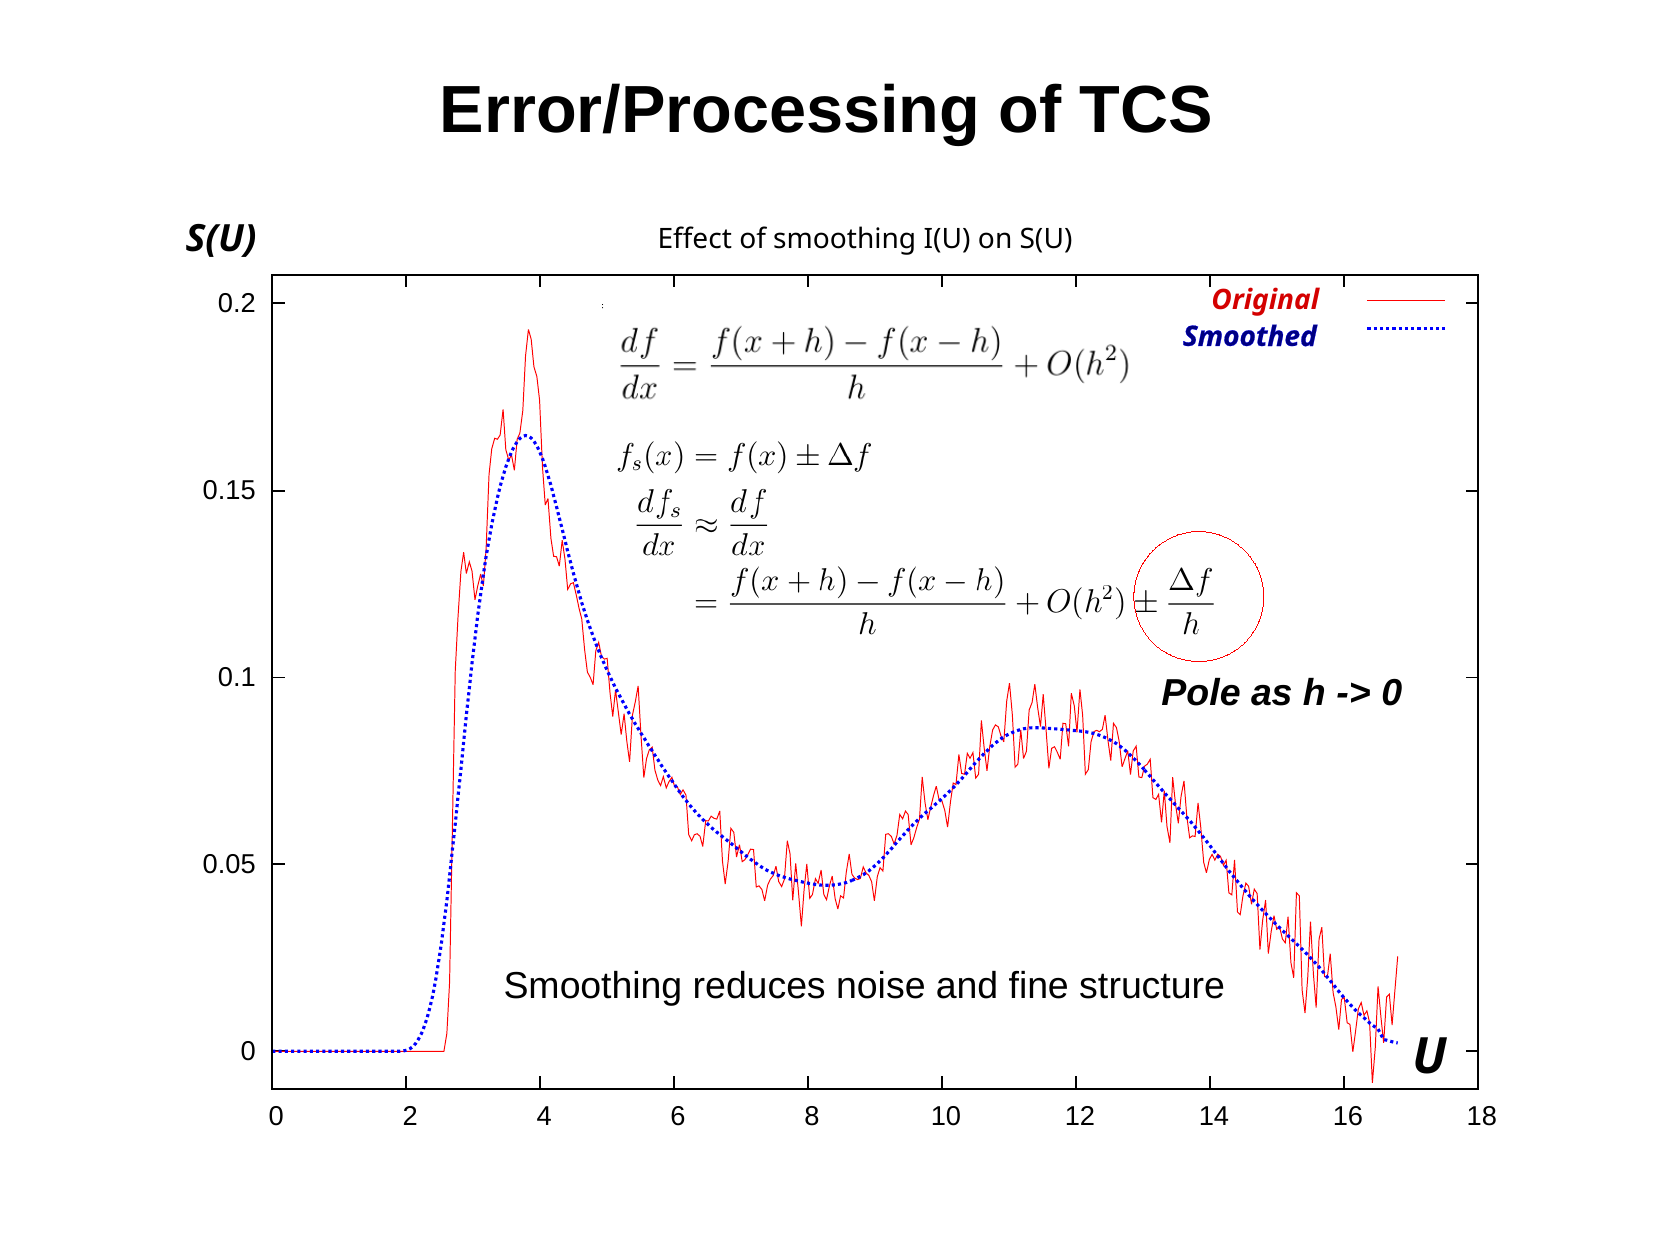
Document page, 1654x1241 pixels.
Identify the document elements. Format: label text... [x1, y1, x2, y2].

text_box Smoothing reduces noise and fine structure [488, 956, 1241, 1014]
picture [23, 94, 1654, 1241]
text_box Pole as h -> 0 [1146, 663, 1418, 721]
title Error/Processing of TCS [82, 5, 1571, 94]
